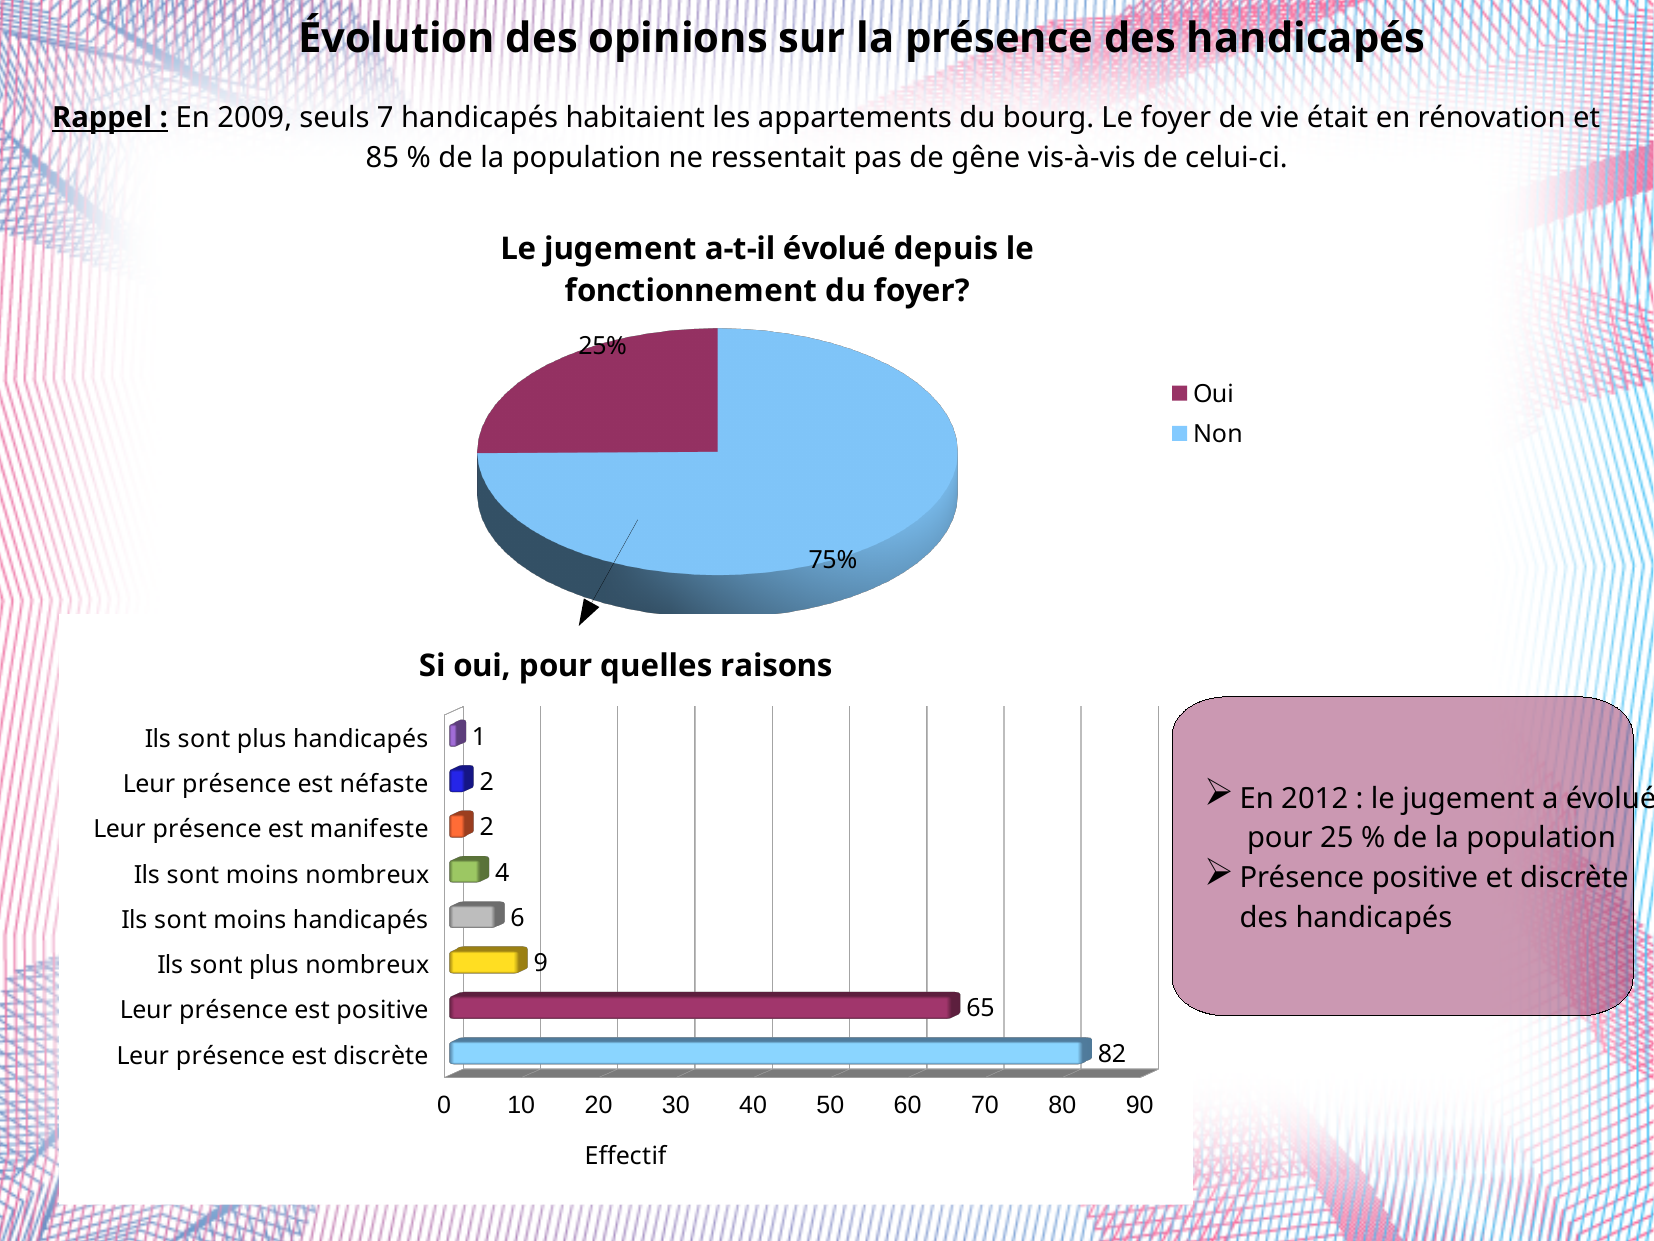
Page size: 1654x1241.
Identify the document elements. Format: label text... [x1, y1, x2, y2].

text_box En 2012 : le jugement a évolué pour 25 % de la population Présence positive et discrète des handicapés [1172, 696, 1634, 1016]
text_box Rappel : En 2009, seuls 7 handicapés habitaient les appartements du bourg. Le foyer de vie était en rénovation et 85 % de la population ne ressentait pas de gêne vis-à-vis de celui-ci. [23, 70, 1630, 201]
picture [1643, 794, 1651, 799]
picture [0, 0, 1654, 1241]
chart [59, 201, 1264, 1205]
text_box Évolution des opinions sur la présence des handicapés [283, 0, 1394, 70]
